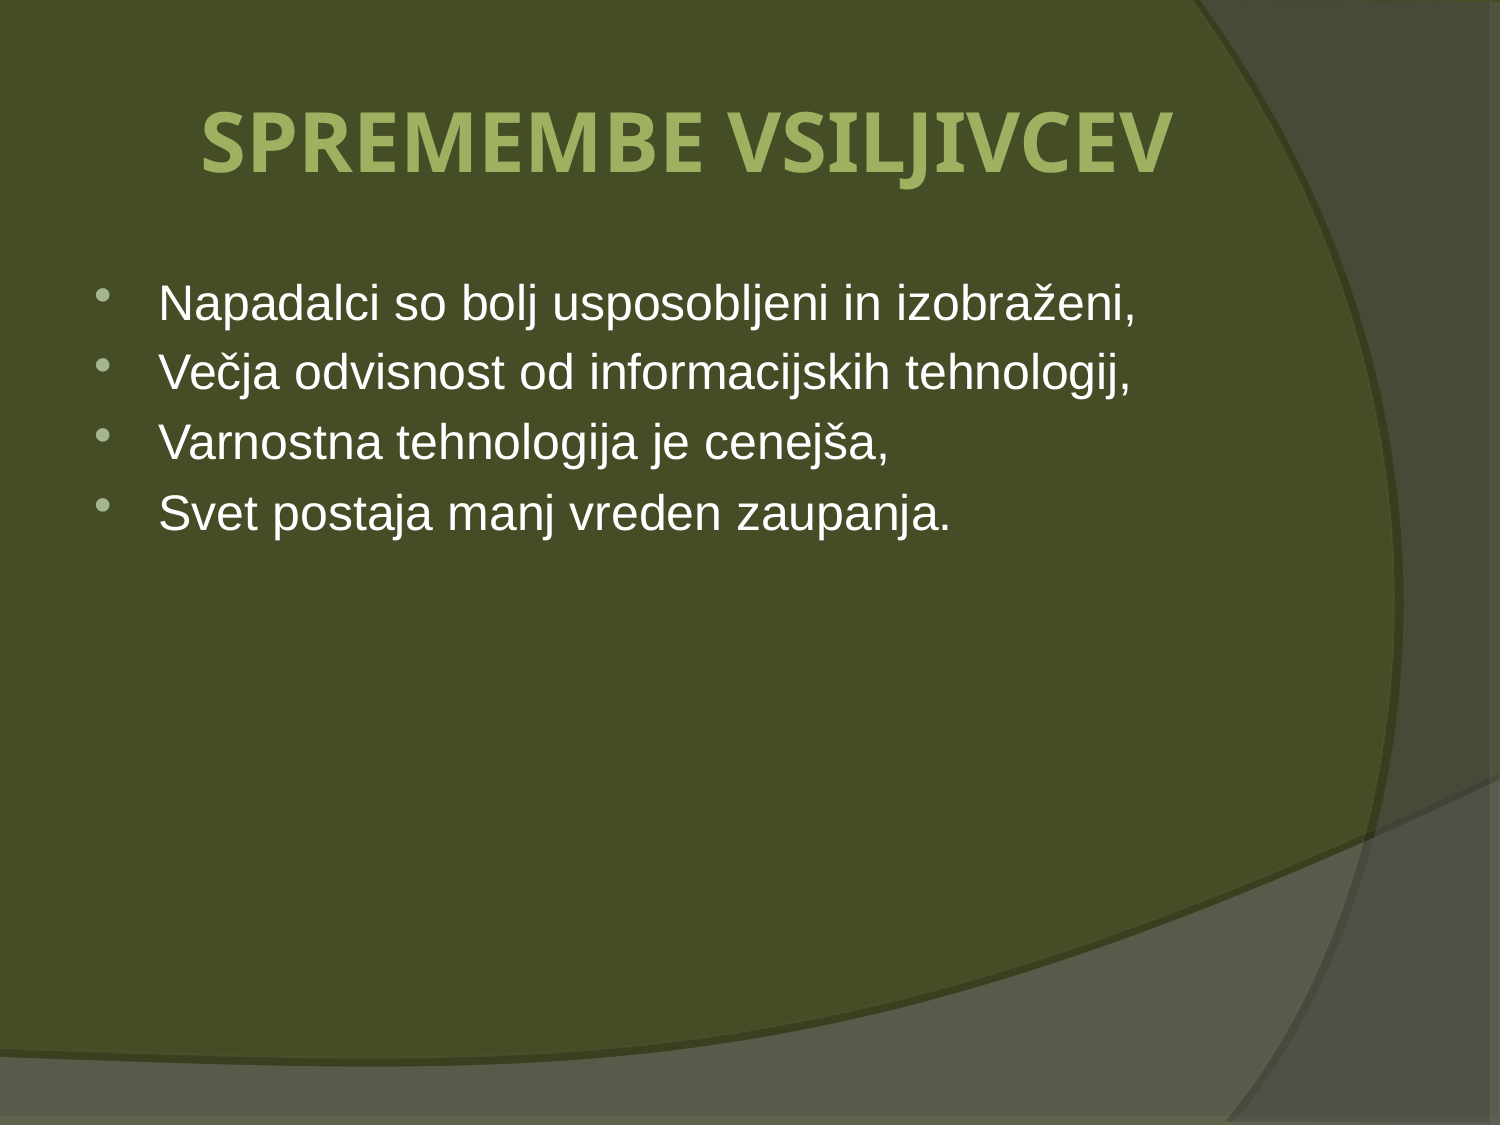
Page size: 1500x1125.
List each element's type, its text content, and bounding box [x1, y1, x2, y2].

title SPREMEMBE VSILJIVCEV [75, 45, 1300, 233]
list Napadalci so bolj usposobljeni in izobraženi, Večja odvisnost od informacijskih tehnologij, Varnostna tehnologija je cenejša, Svet postaja manj vreden zaupanja. [75, 262, 1300, 1005]
